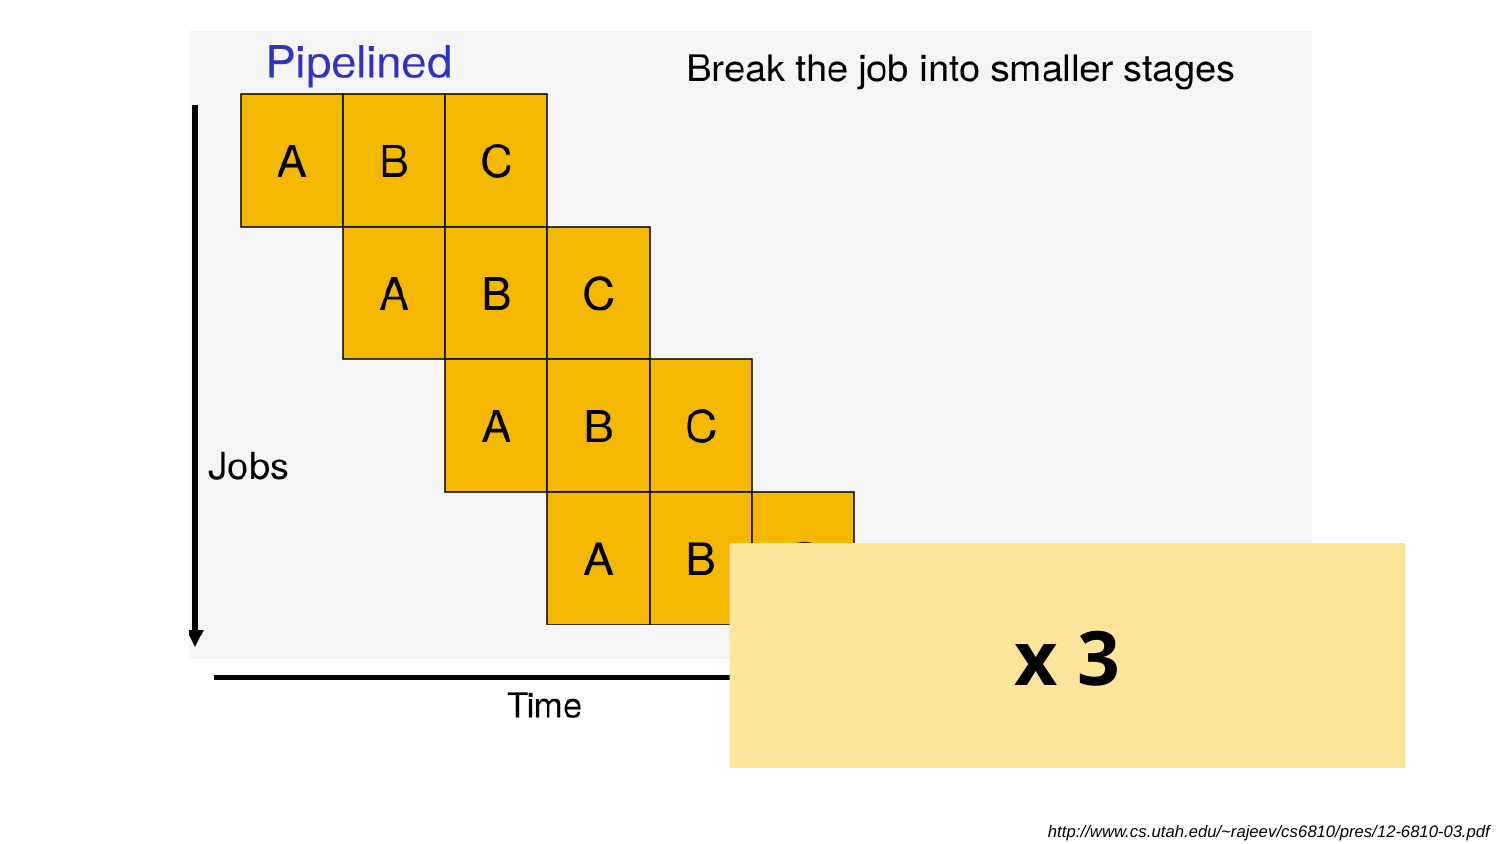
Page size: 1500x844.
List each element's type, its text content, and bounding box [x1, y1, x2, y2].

text_box http://www.cs.utah.edu/~rajeev/cs6810/pres/12-6810-03.pdf [1032, 805, 1500, 844]
text_box x 3 [729, 543, 1406, 768]
picture [177, 31, 1347, 743]
